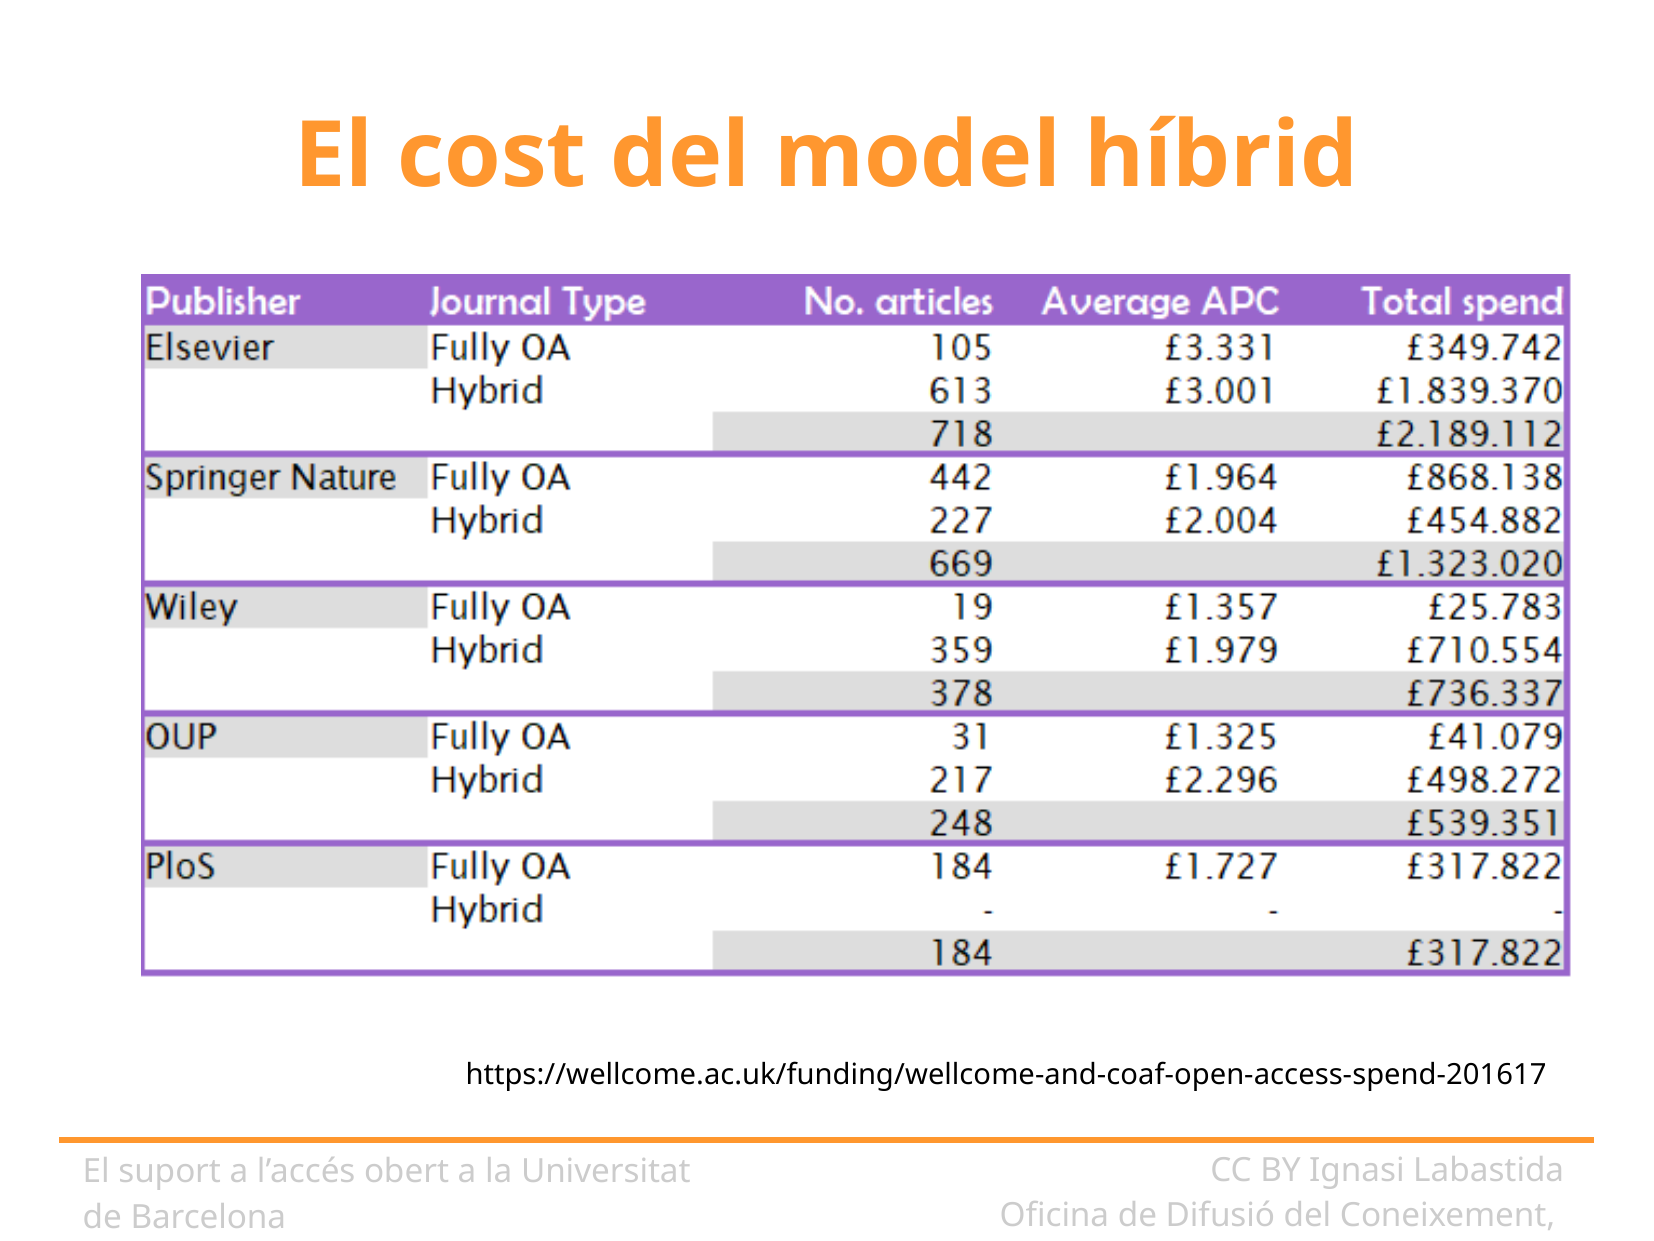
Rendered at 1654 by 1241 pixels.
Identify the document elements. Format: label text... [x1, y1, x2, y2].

picture [141, 274, 1573, 981]
title El cost del model híbrid [82, 49, 1571, 257]
text_box https://wellcome.ac.uk/funding/wellcome-and-coaf-open-access-spend-201617 [129, 1049, 1563, 1182]
